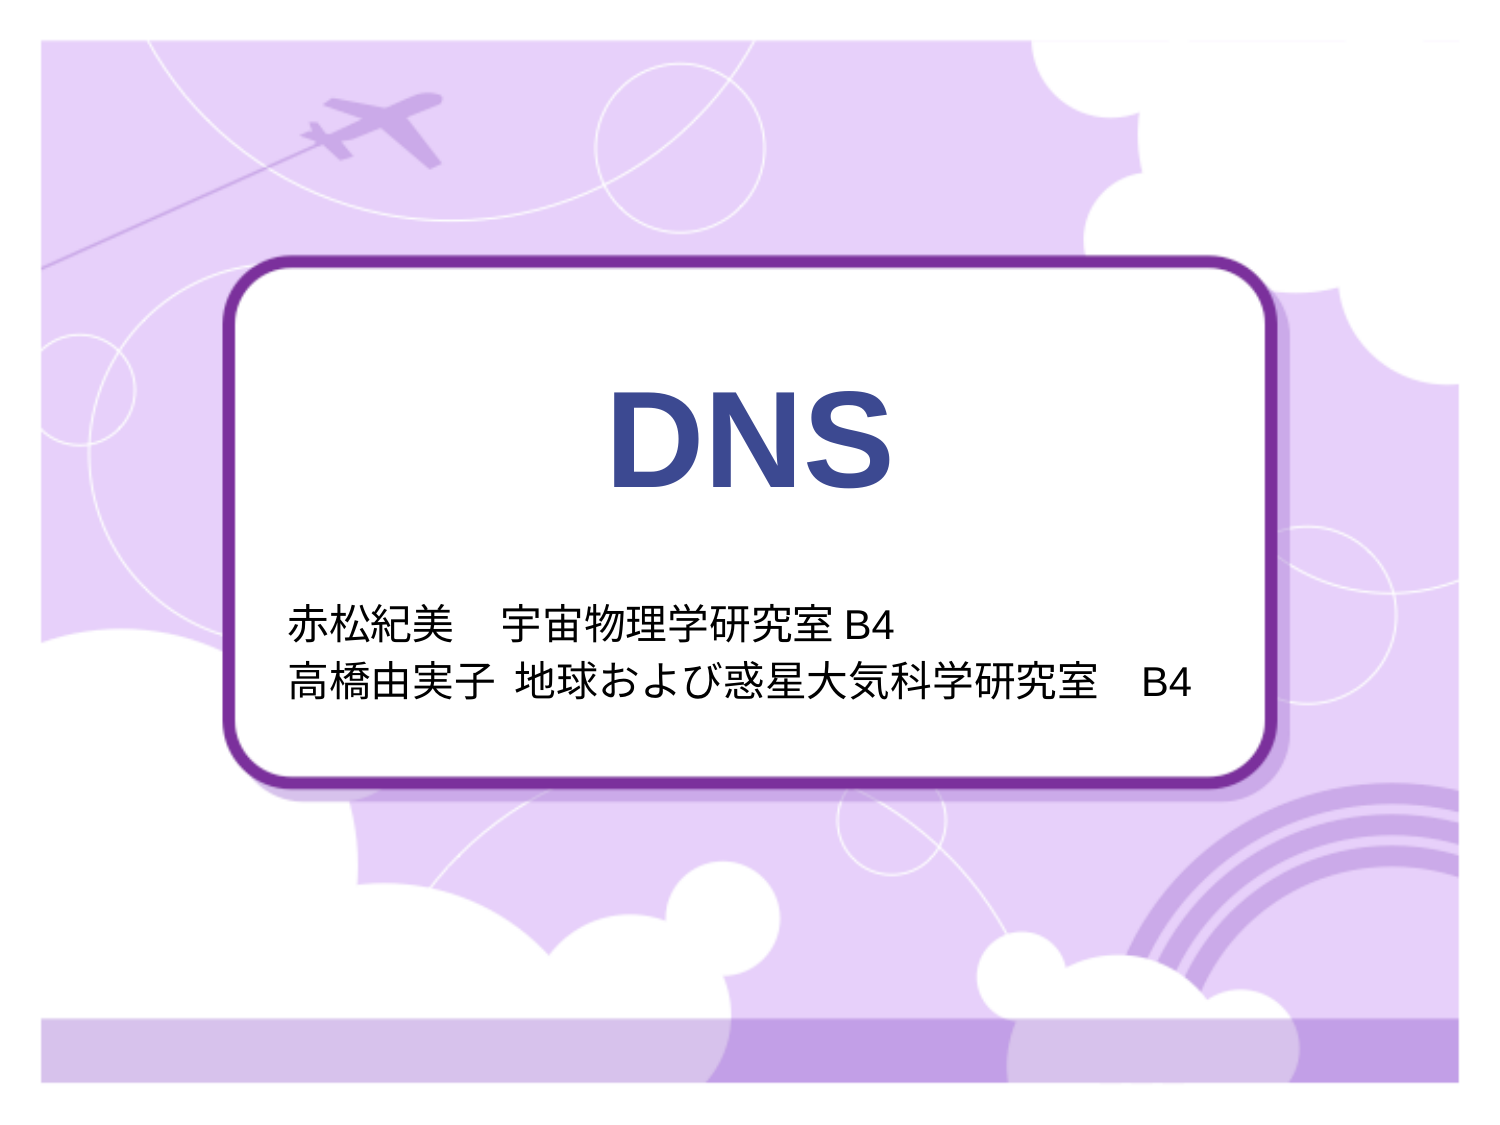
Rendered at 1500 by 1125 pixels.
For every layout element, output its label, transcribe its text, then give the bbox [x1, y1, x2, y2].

subtitle 赤松紀美 宇宙物理学研究室 B4 高橋由実子 地球および惑星大気科学研究室 B4 [287, 582, 1213, 721]
title DNS [287, 312, 1213, 553]
picture [0, 0, 1500, 1125]
